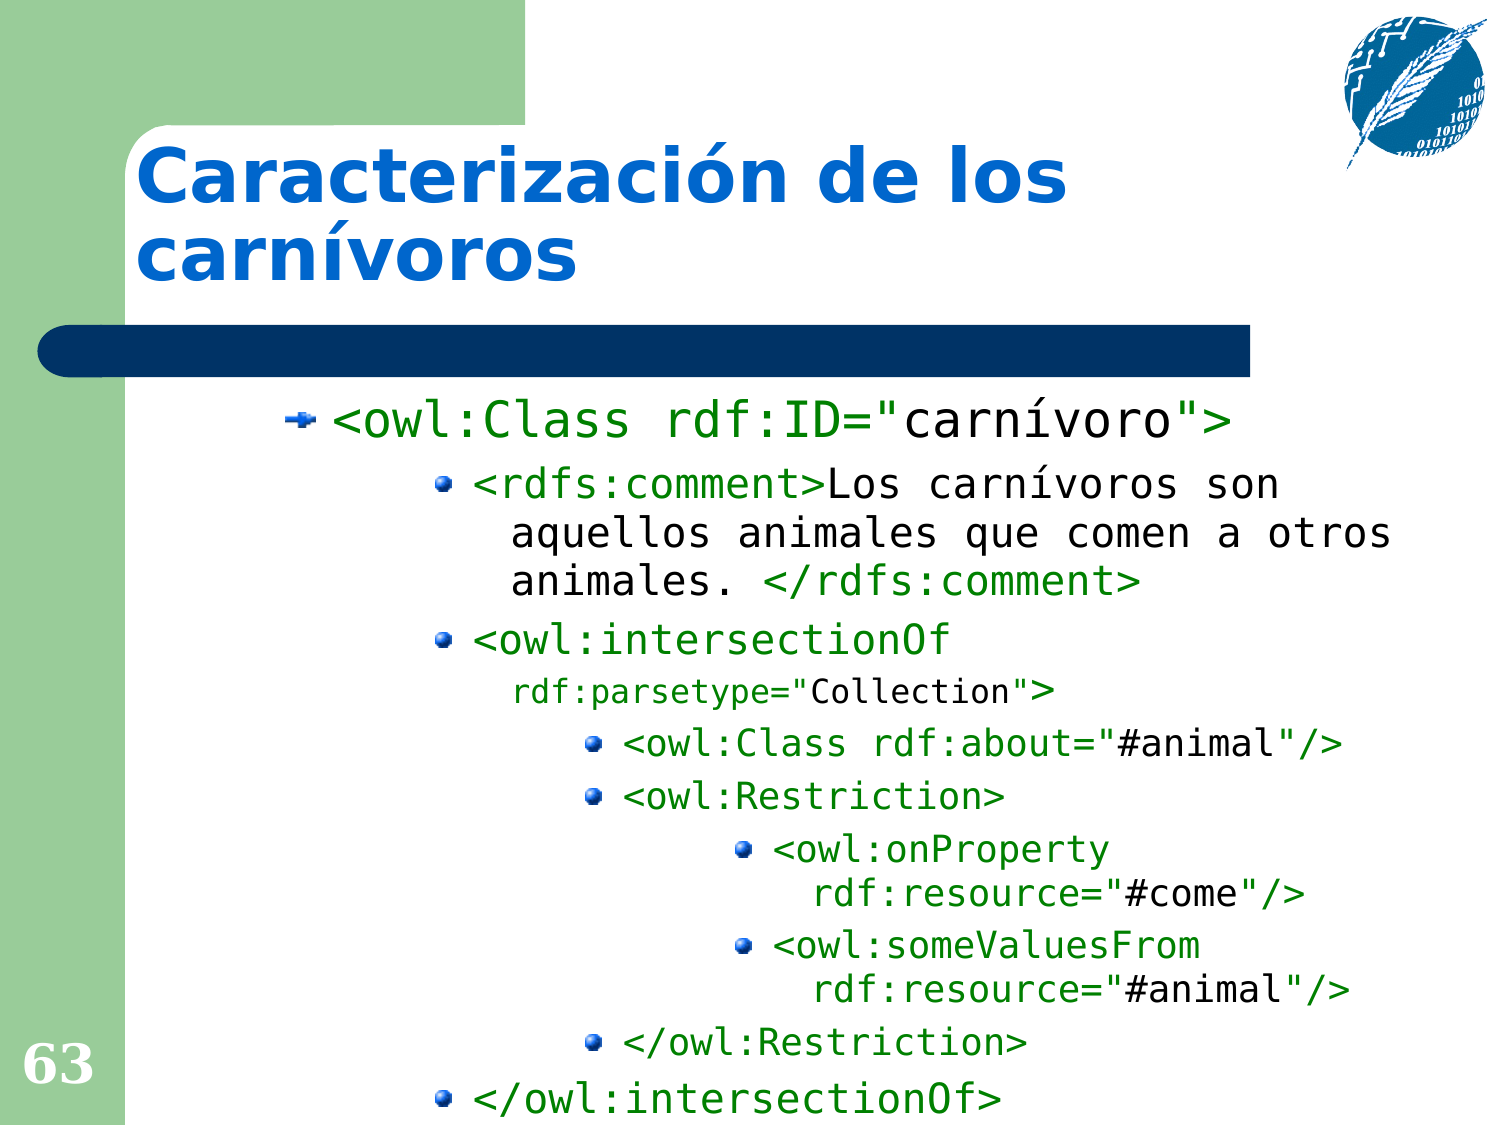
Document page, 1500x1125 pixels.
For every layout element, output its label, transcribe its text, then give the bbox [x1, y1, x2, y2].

picture [1436, 127, 1450, 136]
list <owl:Class rdf:ID="carnívoro"> <rdfs:comment>Los carnívoros son aquellos animales que comen a otros animales. </rdfs:comment> <owl:intersectionOf rdf:parsetype="Collection"> <owl:Class rdf:about="#animal"/> <owl:Restriction> <owl:onProperty rdf:resource="#come"/> <owl:someValuesFrom rdf:resource="#animal"/> </owl:Restriction> </owl:intersectionOf> </owl:Class> [135, 391, 1398, 1123]
title Caracterización de los carnívoros [135, 135, 1412, 301]
picture [1341, 15, 1487, 172]
picture [1416, 140, 1425, 149]
picture [1433, 139, 1440, 147]
picture [1427, 138, 1431, 148]
